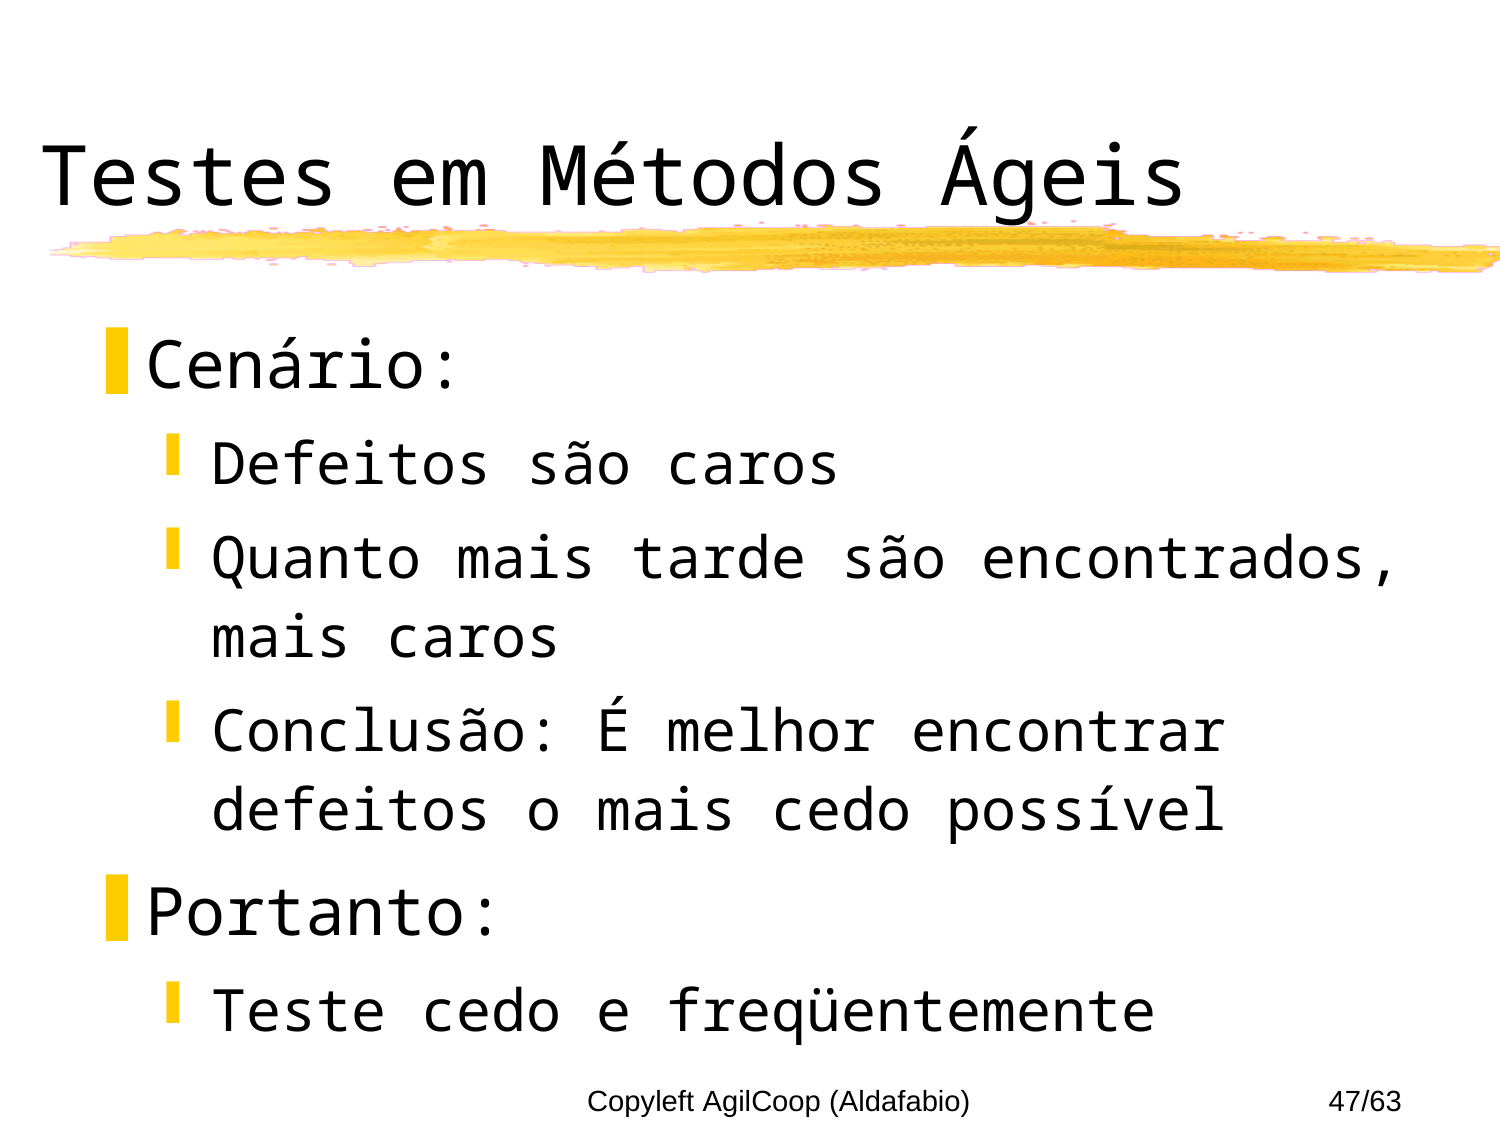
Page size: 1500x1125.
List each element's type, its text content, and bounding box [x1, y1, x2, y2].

title Testes em Métodos Ágeis [24, 74, 1488, 238]
list Cenário: Defeitos são caros Quanto mais tarde são encontrados, mais caros Conclusão: É melhor encontrar defeitos o mais cedo possível Portanto: Teste cedo e freqüentemente [74, 309, 1417, 994]
picture [50, 215, 1500, 284]
